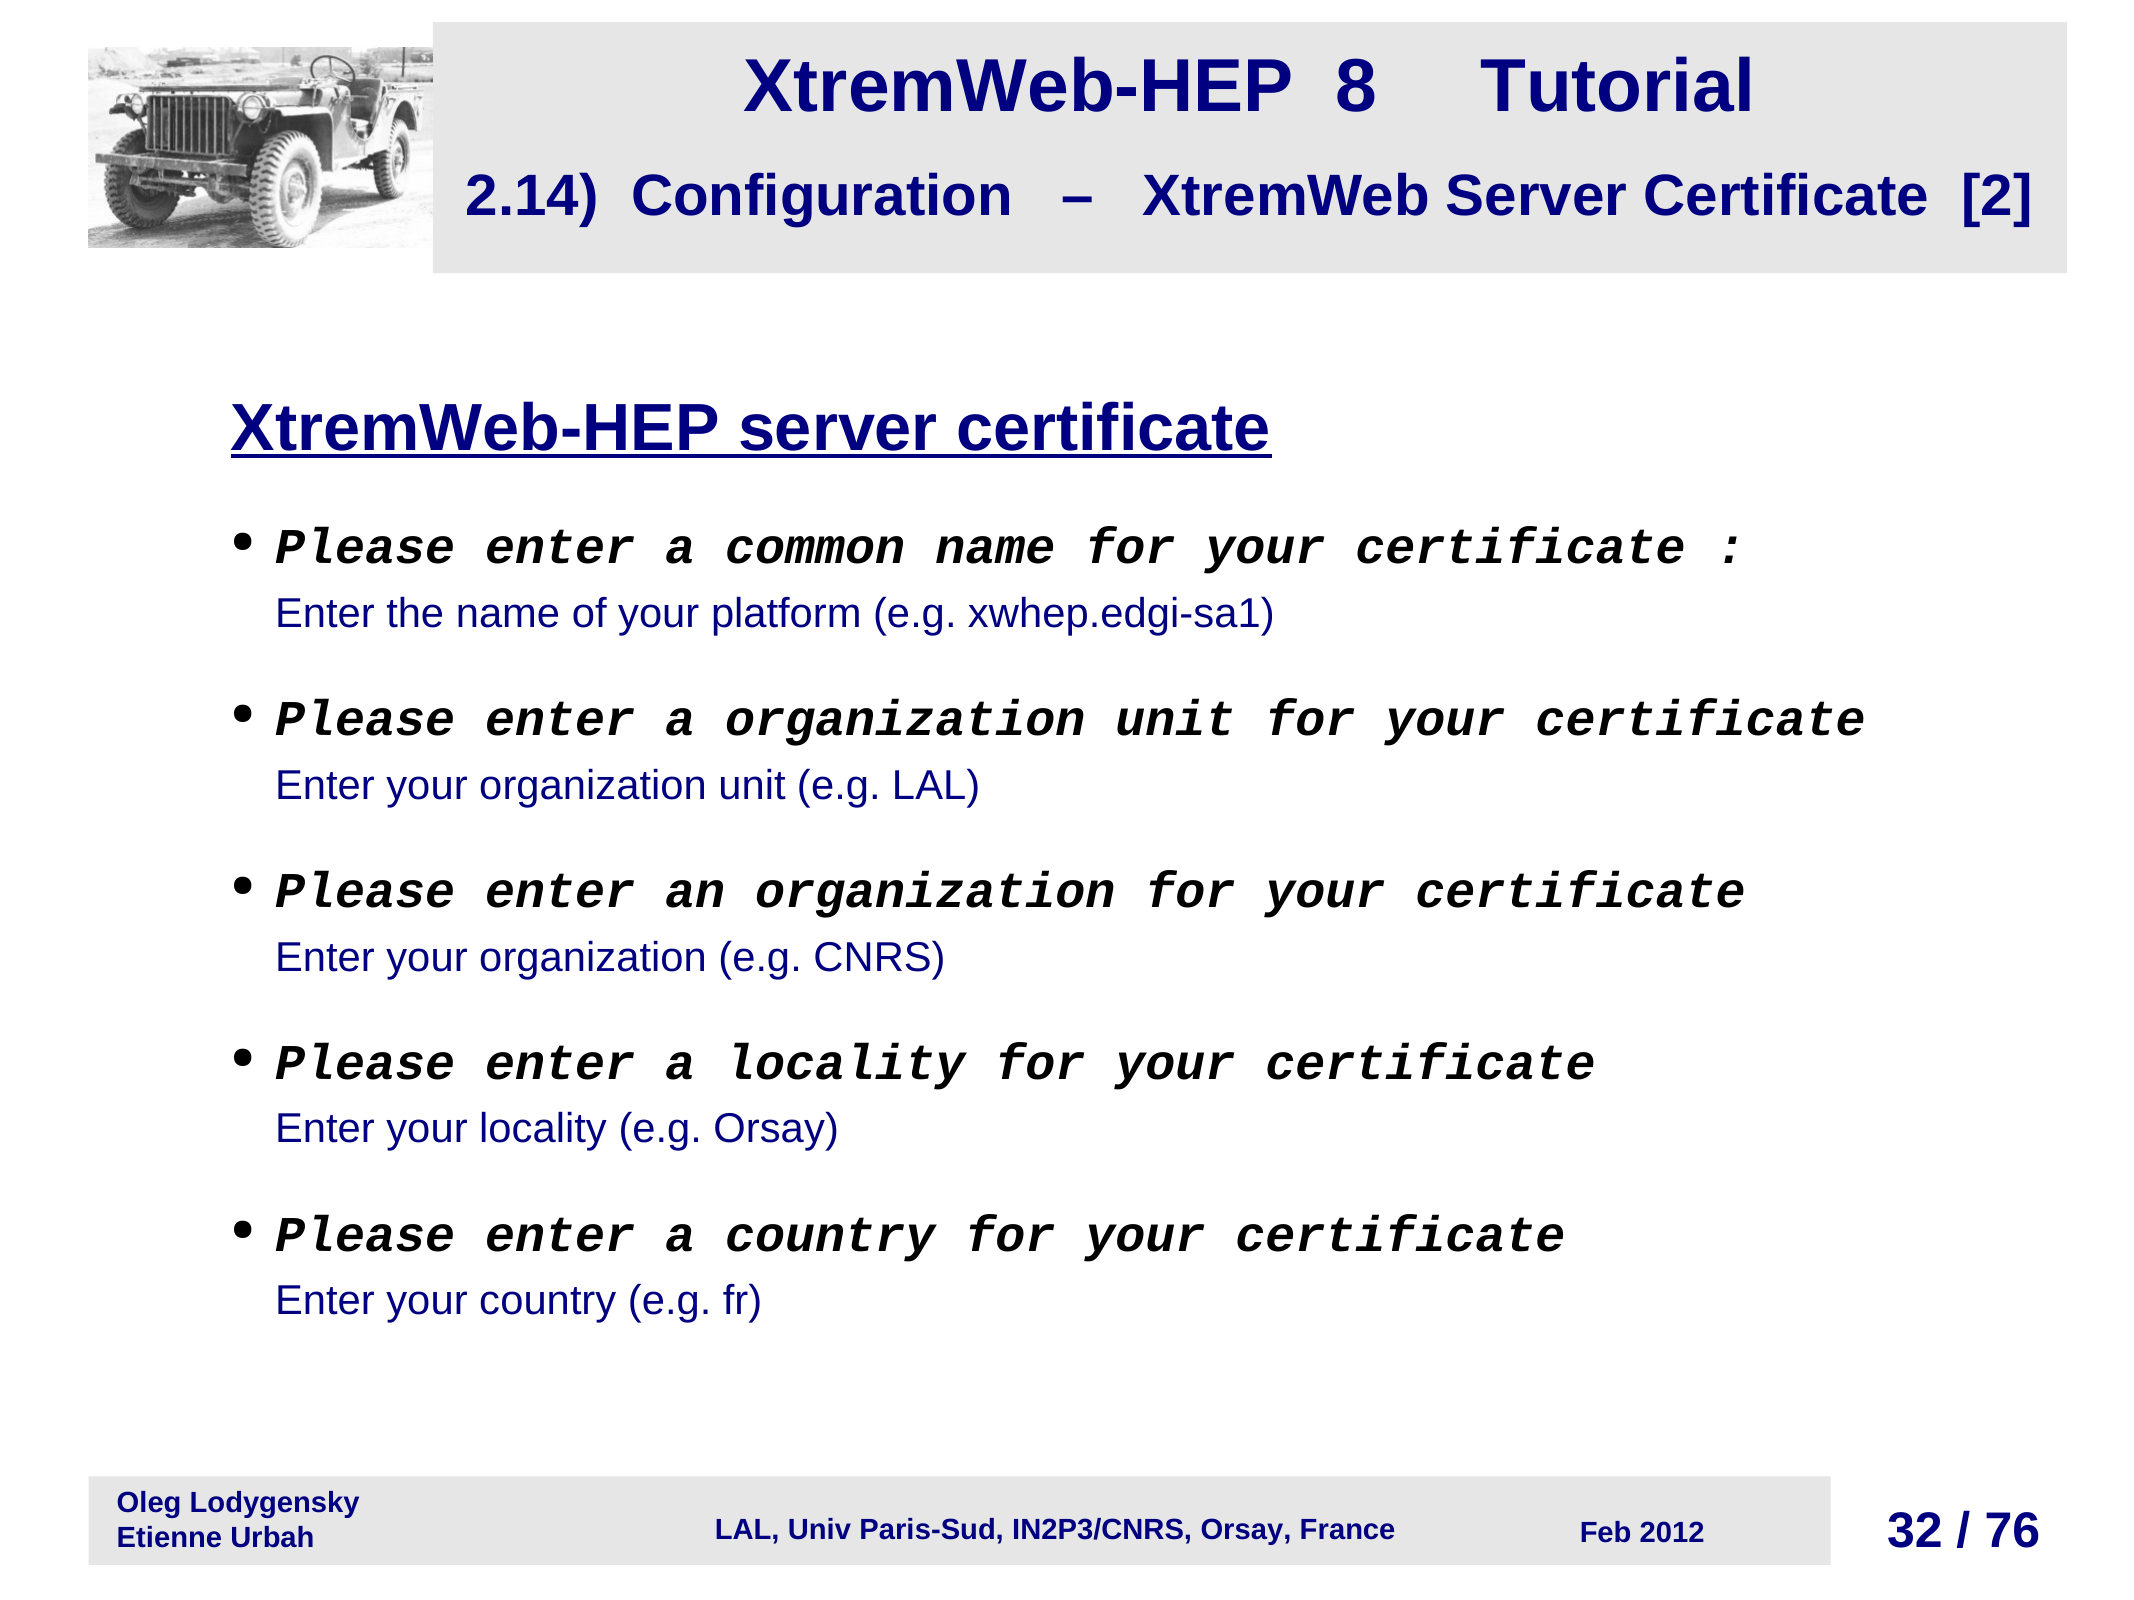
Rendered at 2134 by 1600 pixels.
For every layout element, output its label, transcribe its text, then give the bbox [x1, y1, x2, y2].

text_box XtremWeb-HEP server certificate Please enter a common name for your certificate : Enter the name of your platform (e.g. xwhep.edgi-sa1) Please enter a organization unit for your certificate Enter your organization unit (e.g. LAL) Please enter an organization for your certificate Enter your organization (e.g. CNRS) Please enter a locality for your certificate Enter your locality (e.g. Orsay) Please enter a country for your certificate Enter your country (e.g. fr) [221, 383, 2067, 1363]
title 2.14) Configuration – XtremWeb Server Certificate [2] [442, 118, 2067, 266]
picture [88, 47, 433, 248]
